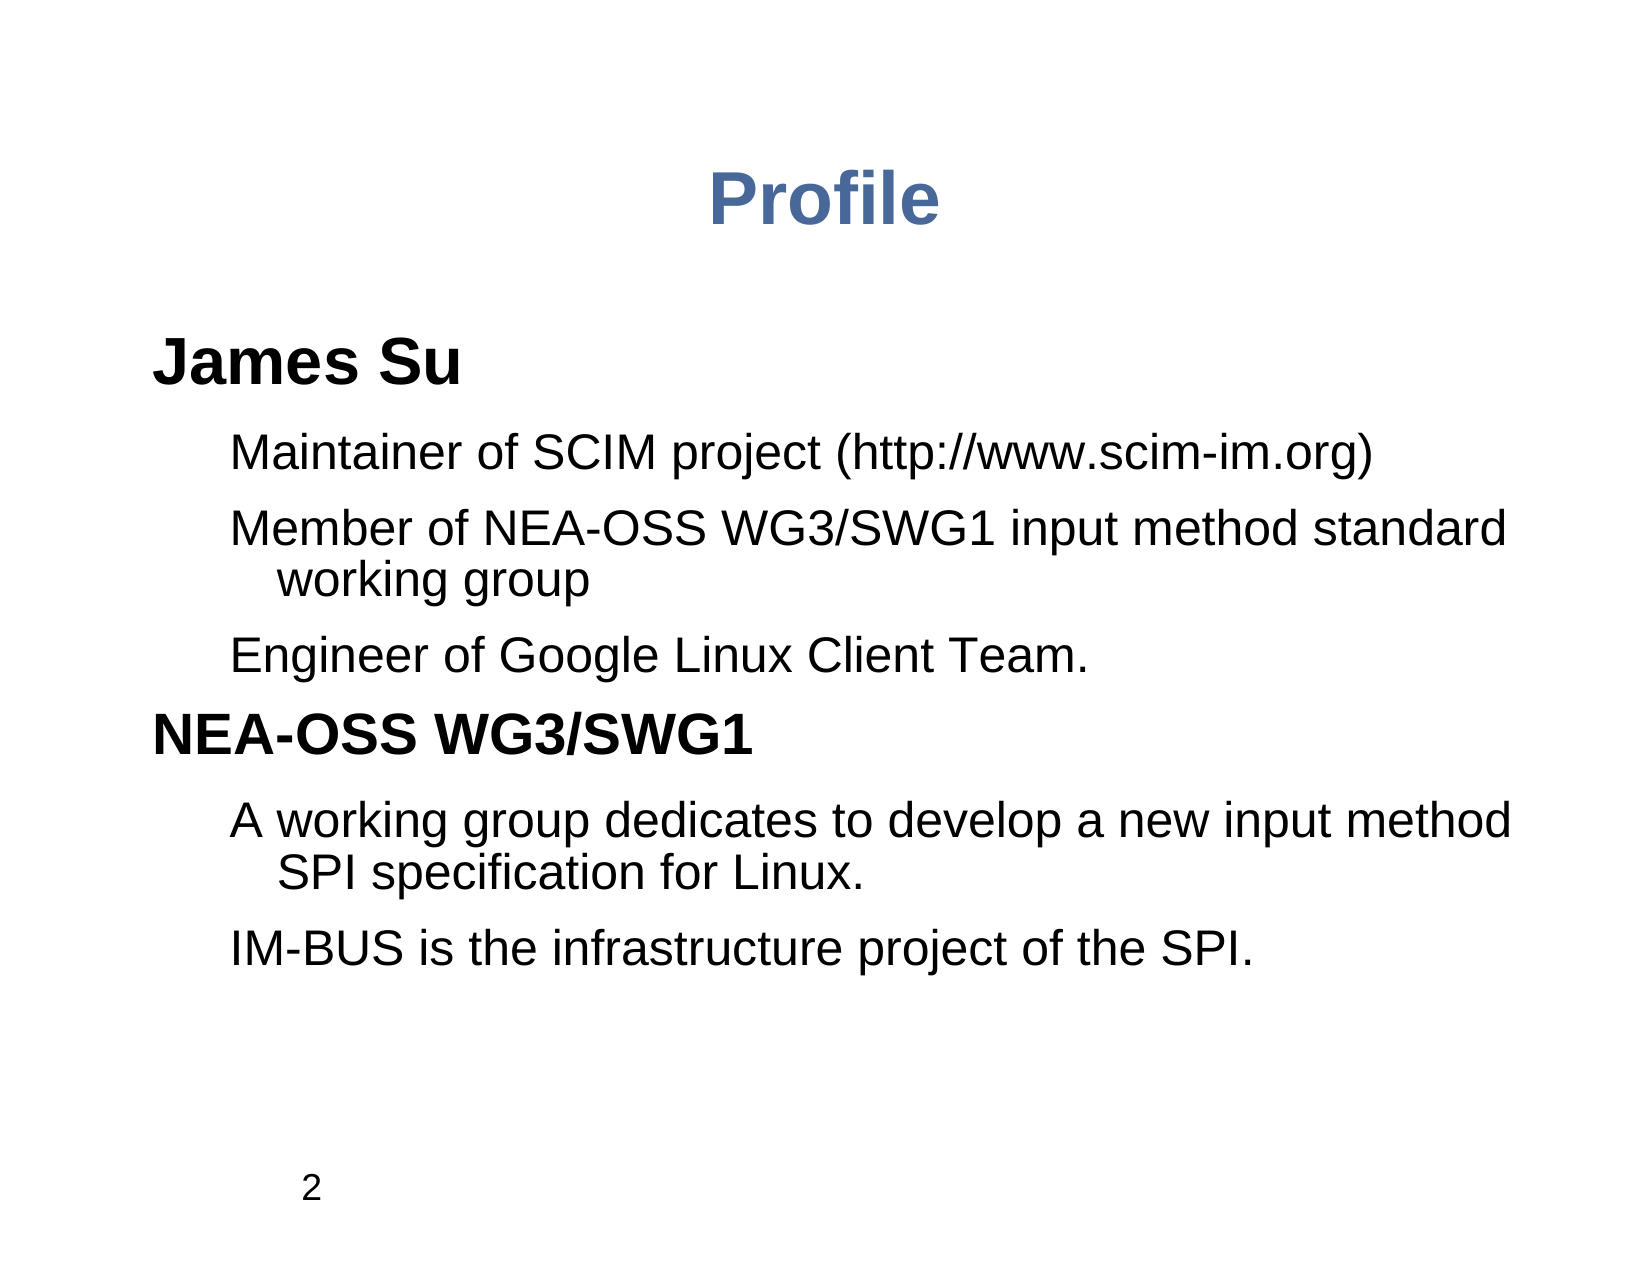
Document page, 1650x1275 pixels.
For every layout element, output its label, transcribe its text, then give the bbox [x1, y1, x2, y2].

list James Su Maintainer of SCIM project (http://www.scim-im.org) Member of NEA-OSS WG3/SWG1 input method standard working group Engineer of Google Linux Client Team. NEA-OSS WG3/SWG1 A working group dedicates to develop a new input method SPI specification for Linux. IM-BUS is the infrastructure project of the SPI. [135, 329, 1515, 1094]
title Profile [135, 104, 1515, 299]
